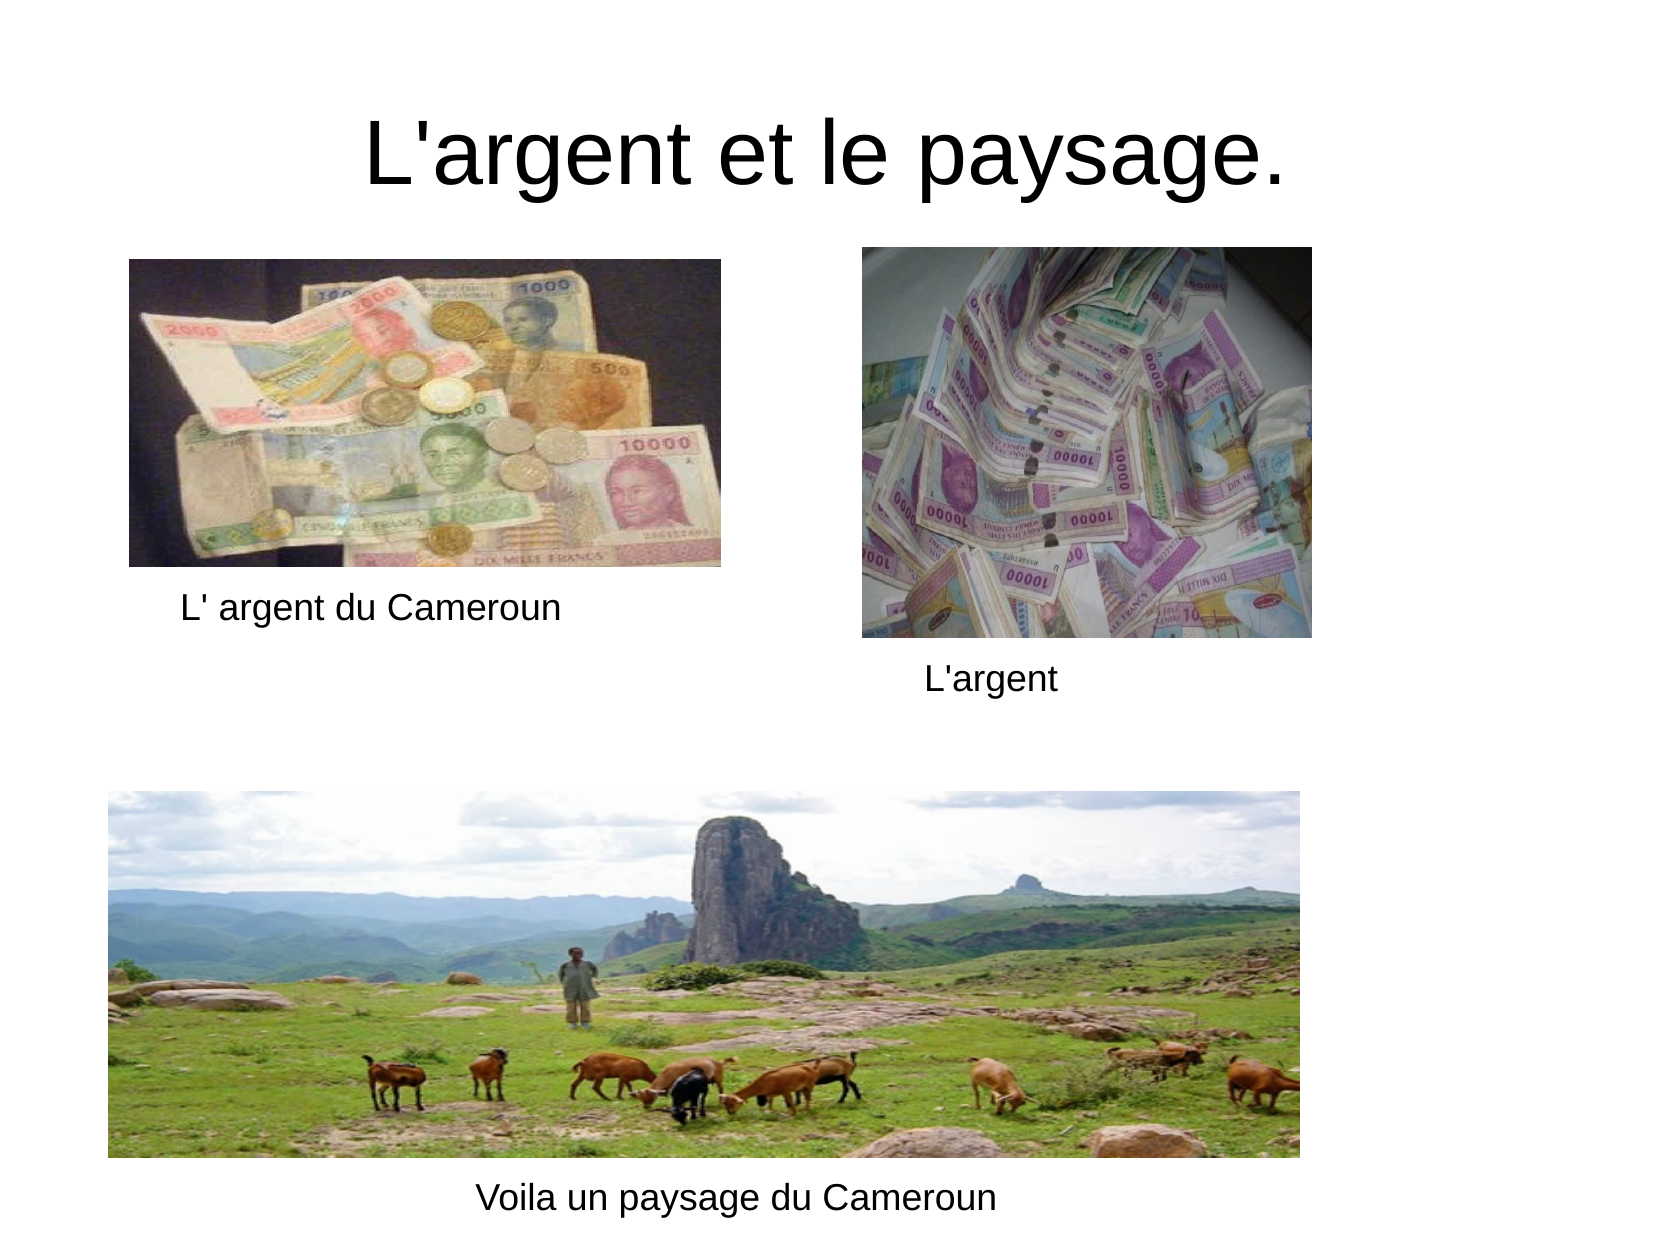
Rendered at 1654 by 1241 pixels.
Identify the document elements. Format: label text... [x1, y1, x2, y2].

picture [108, 791, 1300, 1158]
text_box Voila un paysage du Cameroun [460, 1169, 1075, 1241]
picture [129, 259, 721, 567]
text_box L'argent [909, 649, 1323, 707]
text_box L' argent du Cameroun [165, 578, 697, 636]
picture [862, 247, 1312, 638]
title L'argent et le paysage. [82, 49, 1571, 257]
